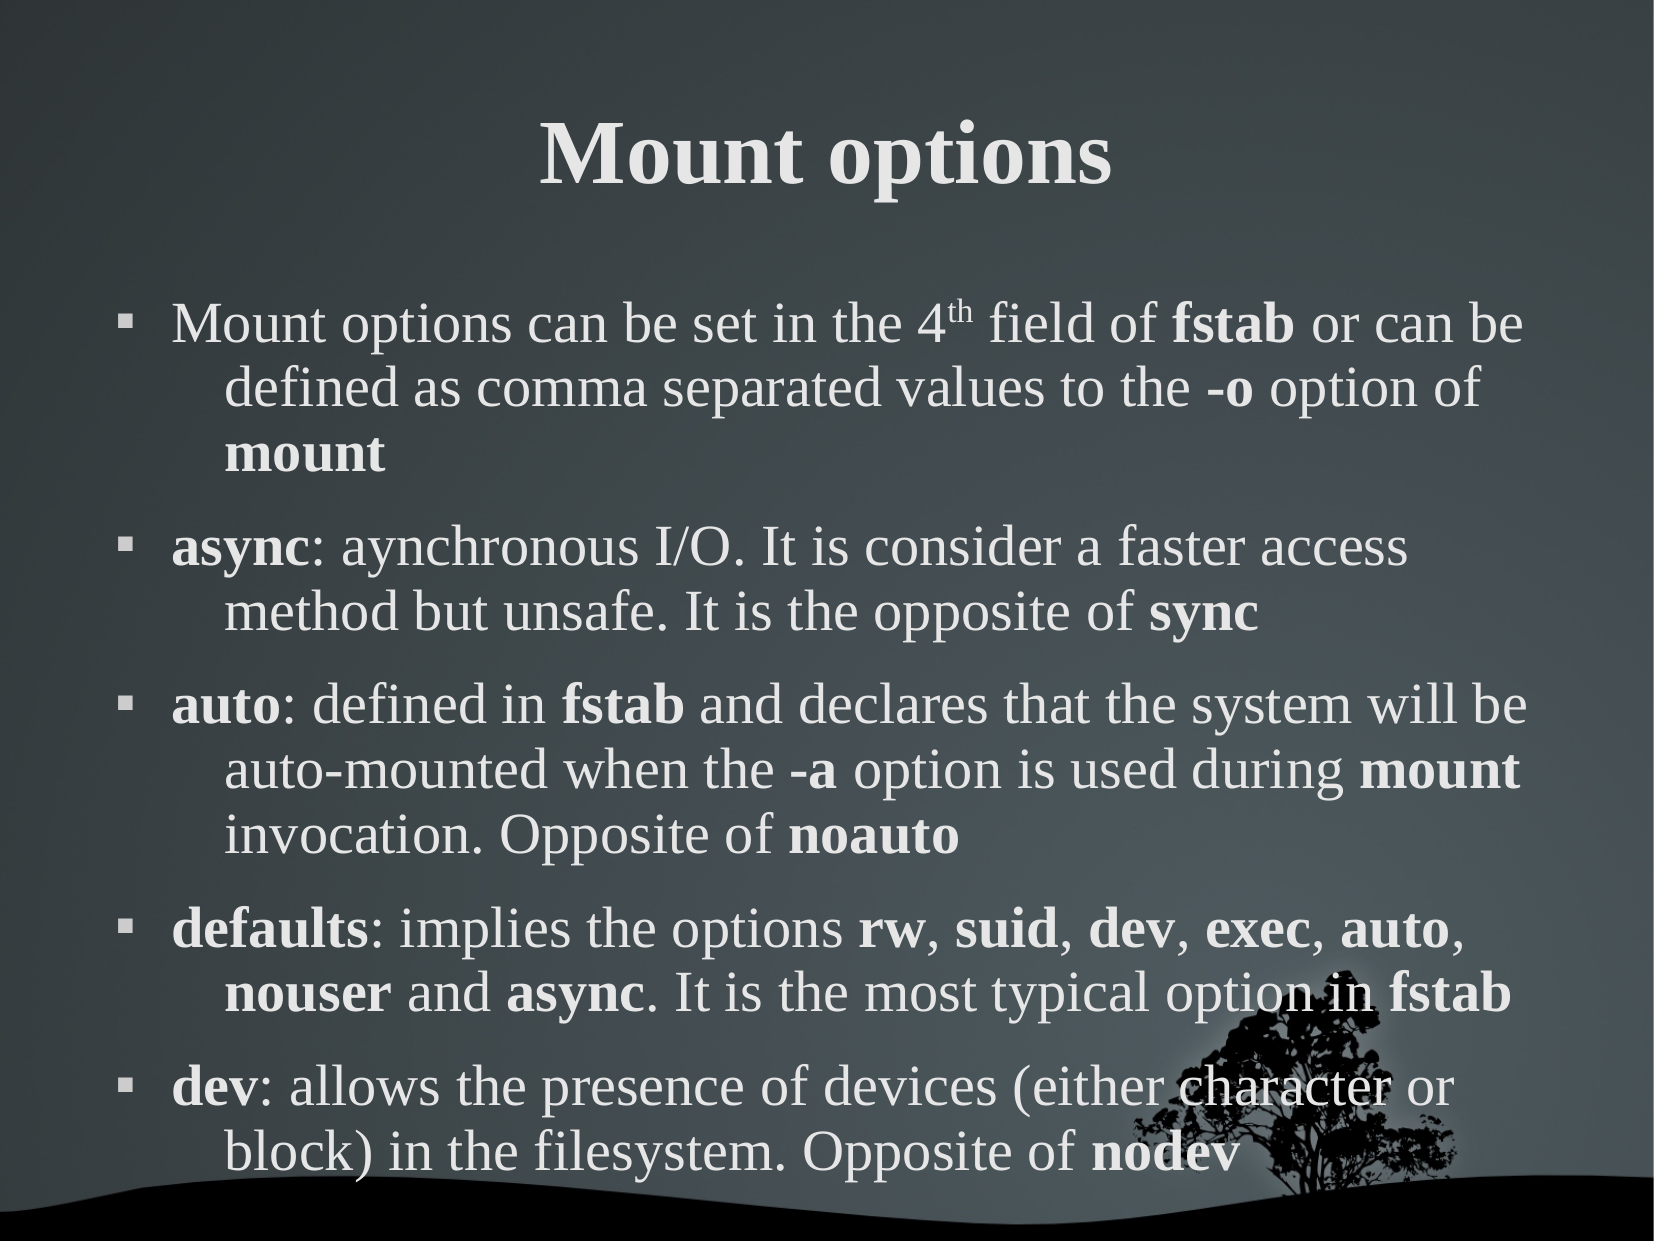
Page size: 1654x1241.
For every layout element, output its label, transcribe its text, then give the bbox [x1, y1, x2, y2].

list Mount options can be set in the 4th field of fstab or can be defined as comma separated values to the -o option of mount async: aynchronous Ι/Ο. It is consider a faster access method but unsafe. It is the opposite of sync auto: defined in fstab and declares that the system will be auto-mounted when the -a option is used during mount invocation. Opposite of noauto defaults: implies the options rw, suid, dev, exec, auto, nouser and async. It is the most typical option in fstab dev: allows the presence of devices (either character or block) in the filesystem. Opposite of nodev [82, 290, 1571, 1109]
picture [0, 0, 1654, 1241]
title Mount options [82, 49, 1571, 257]
